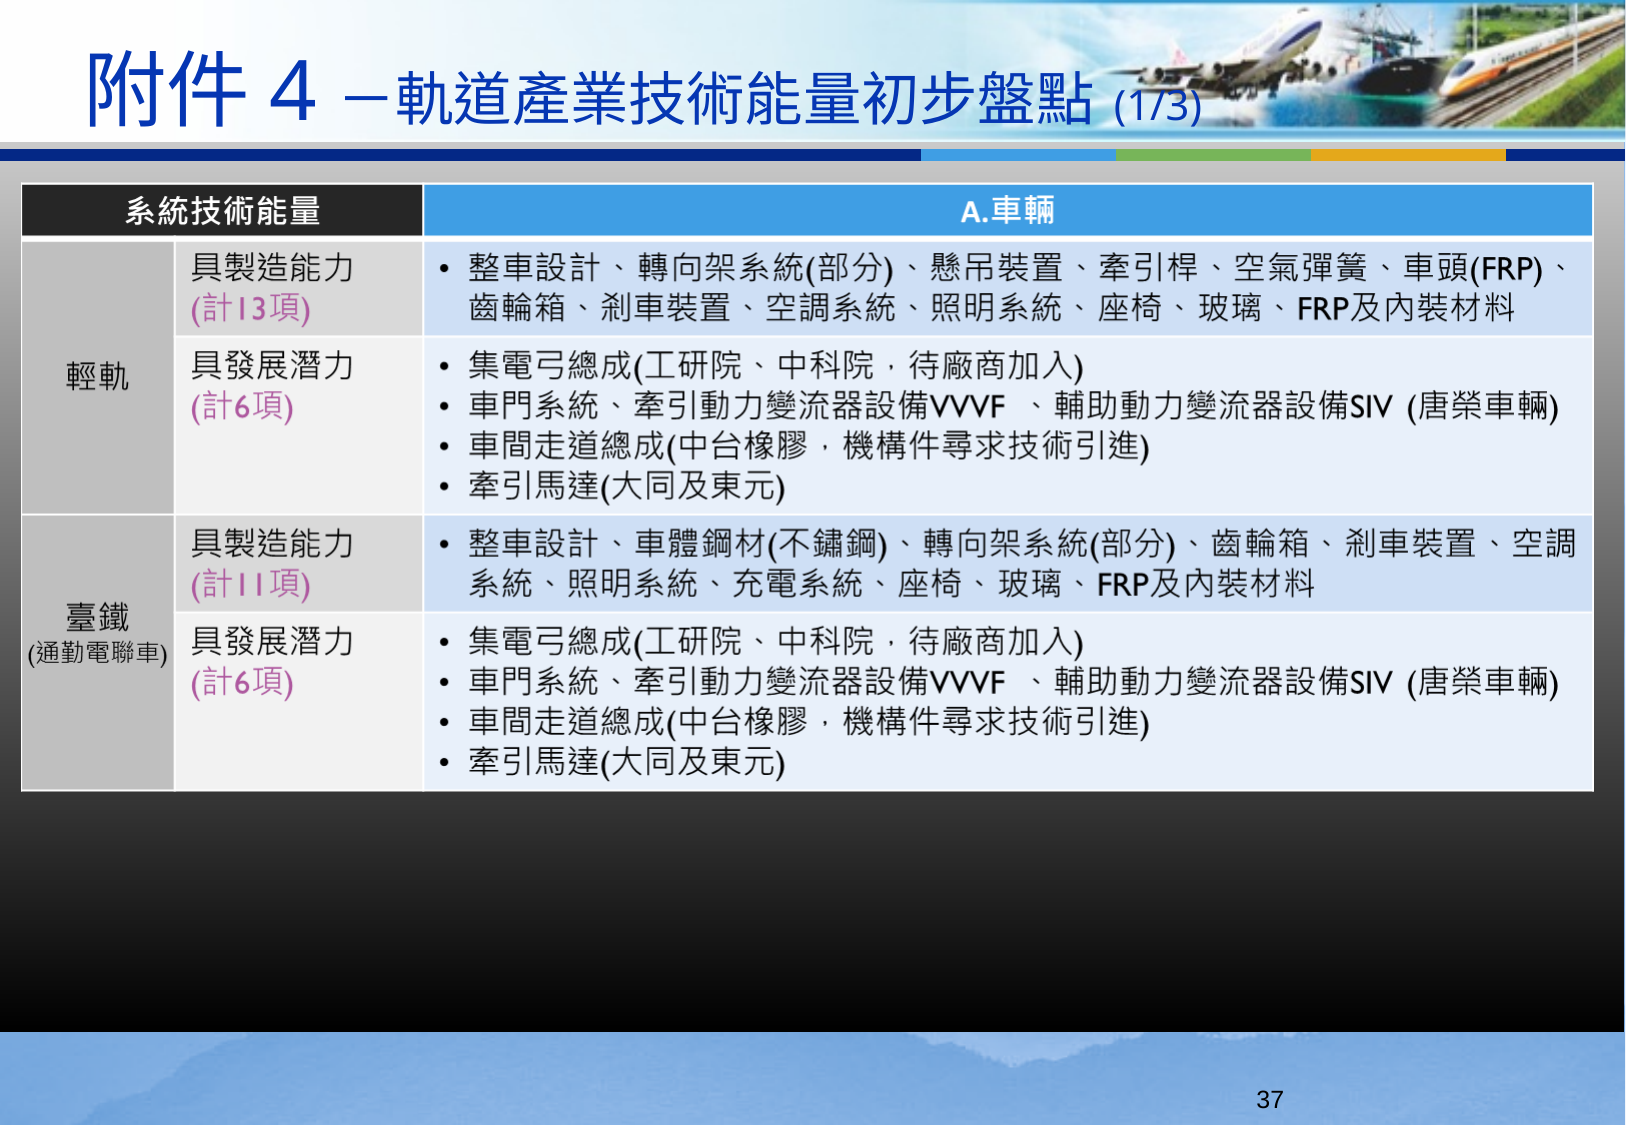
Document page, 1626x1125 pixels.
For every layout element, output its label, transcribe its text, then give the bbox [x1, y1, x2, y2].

title 附件4－軌道產業技術能量初步盤點 (1/3) [68, 19, 1593, 155]
text_box 37 [1241, 1071, 1621, 1125]
picture [21, 179, 1594, 803]
